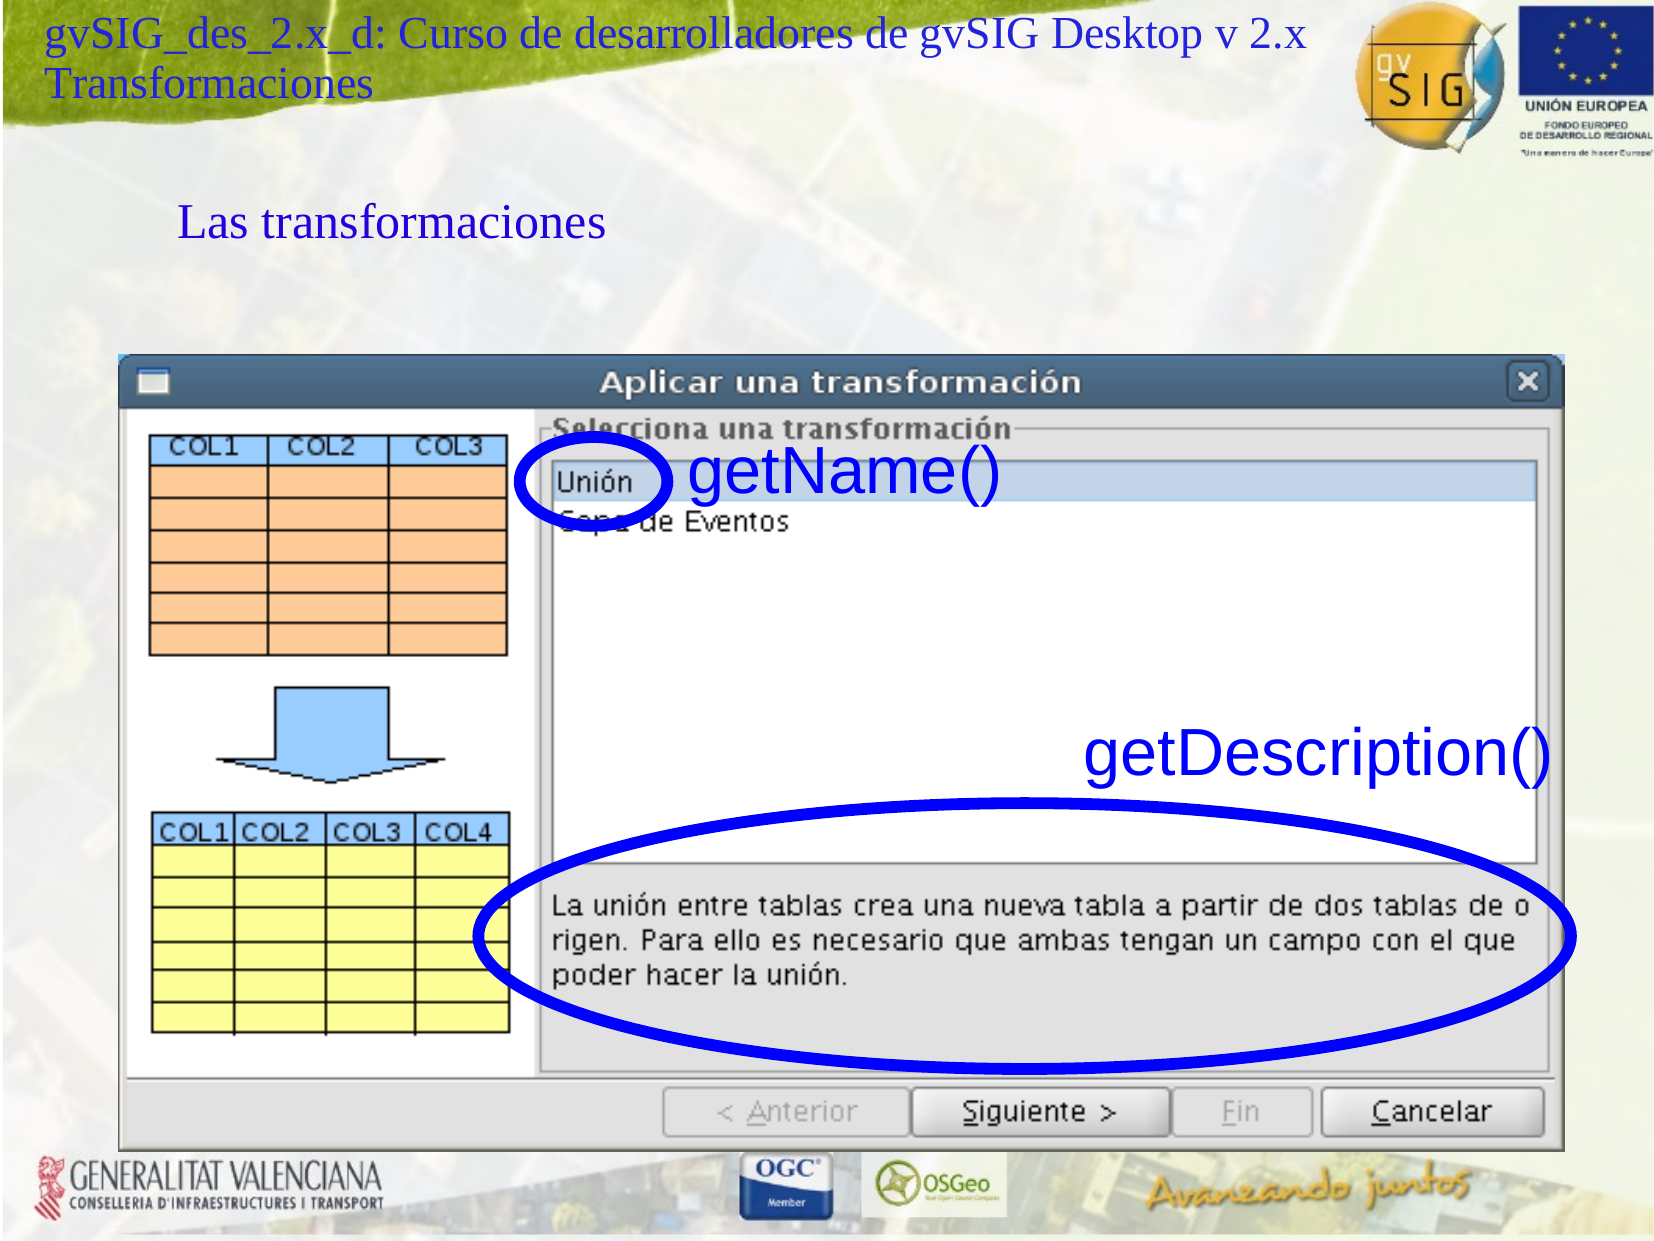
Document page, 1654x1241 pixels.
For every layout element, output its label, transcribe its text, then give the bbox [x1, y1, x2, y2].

title Las transformaciones [177, 95, 1329, 347]
text_box getDescription() [1068, 707, 1571, 798]
picture [2, 0, 1654, 1241]
text_box getName() [673, 425, 1019, 515]
